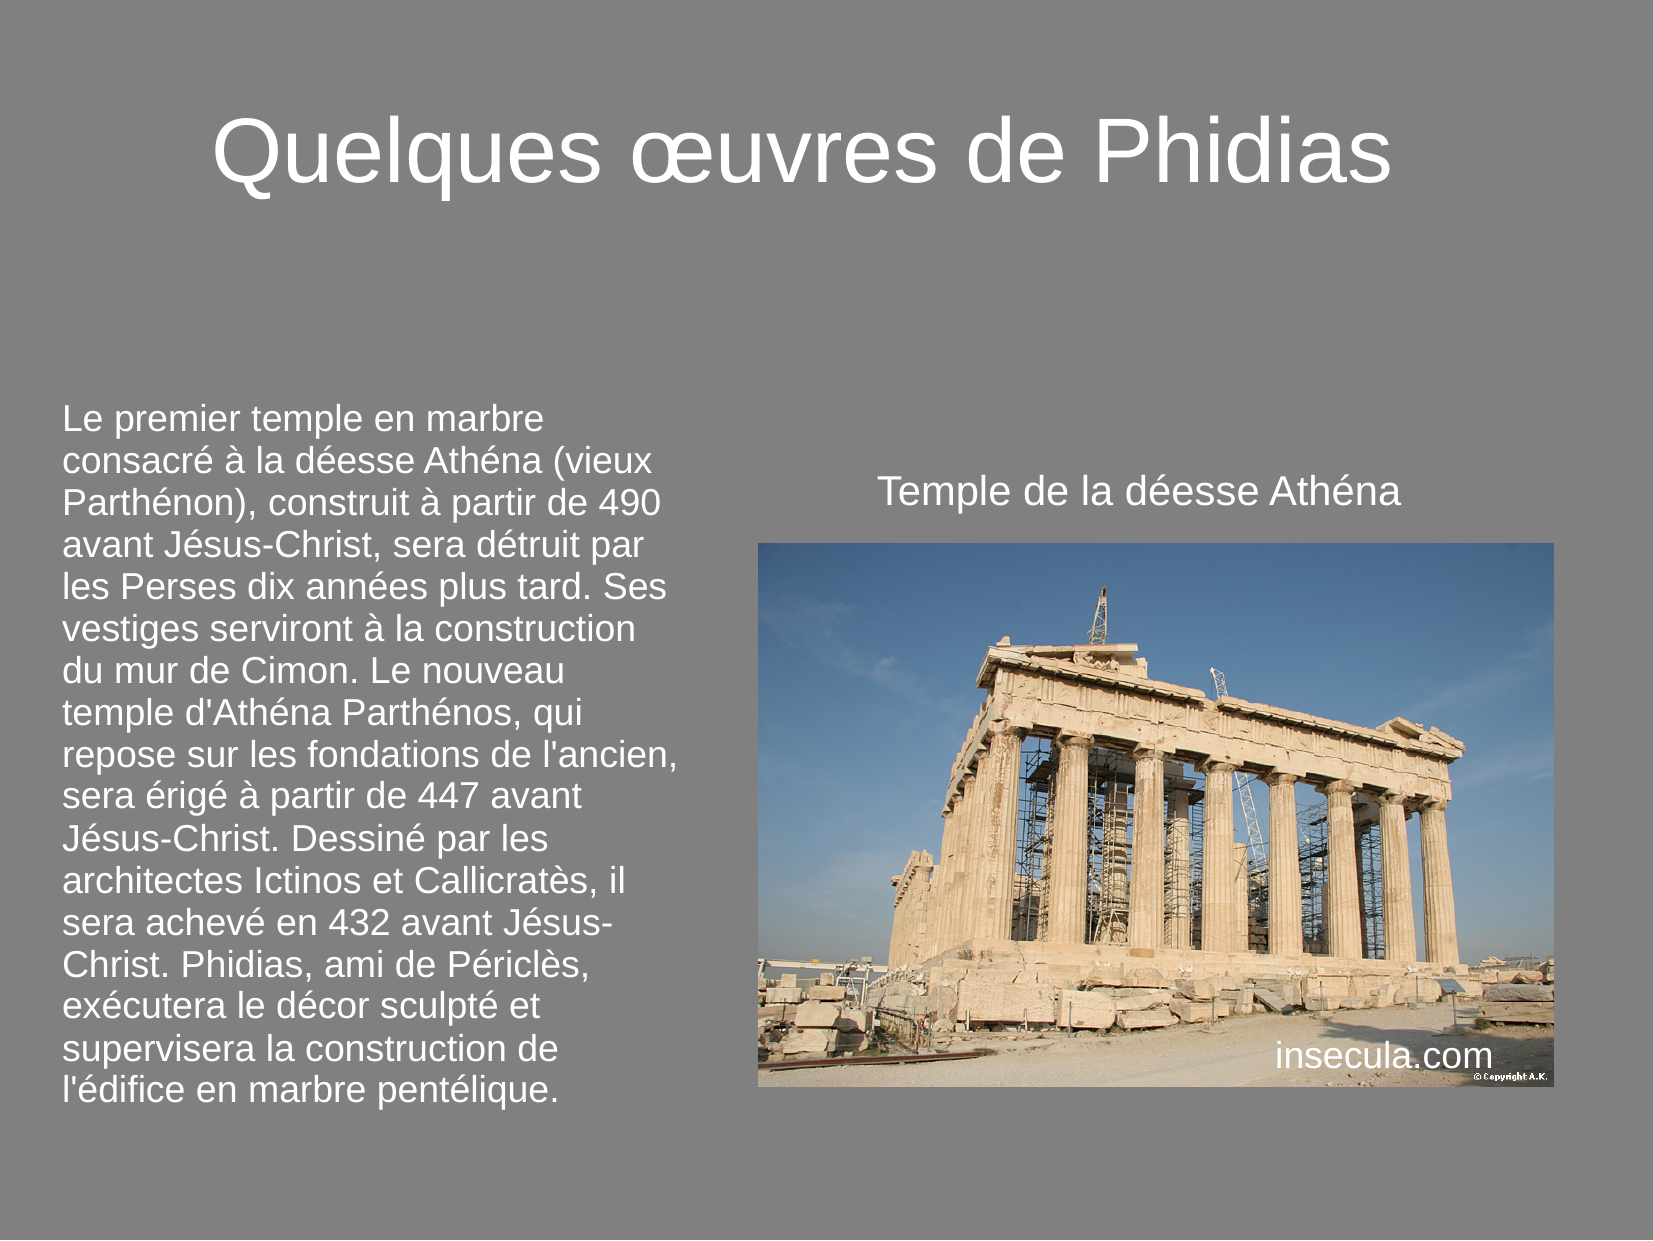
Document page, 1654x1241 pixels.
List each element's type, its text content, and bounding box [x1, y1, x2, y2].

text_box Le premier temple en marbre consacré à la déesse Athéna (vieux Parthénon), construit à partir de 490 avant Jésus-Christ, sera détruit par les Perses dix années plus tard. Ses vestiges serviront à la construction du mur de Cimon. Le nouveau temple d'Athéna Parthénos, qui repose sur les fondations de l'ancien, sera érigé à partir de 447 avant Jésus-Christ. Dessiné par les architectes Ictinos et Callicratès, il sera achevé en 432 avant Jésus-Christ. Phidias, ami de Périclès, exécutera le décor sculpté et supervisera la construction de l'édifice en marbre pentélique. [47, 389, 702, 1120]
picture [758, 543, 1554, 1087]
title Quelques œuvres de Phidias [59, 47, 1548, 255]
text_box insecula.com [1260, 1027, 1548, 1085]
text_box Temple de la déesse Athéna [862, 460, 1560, 523]
